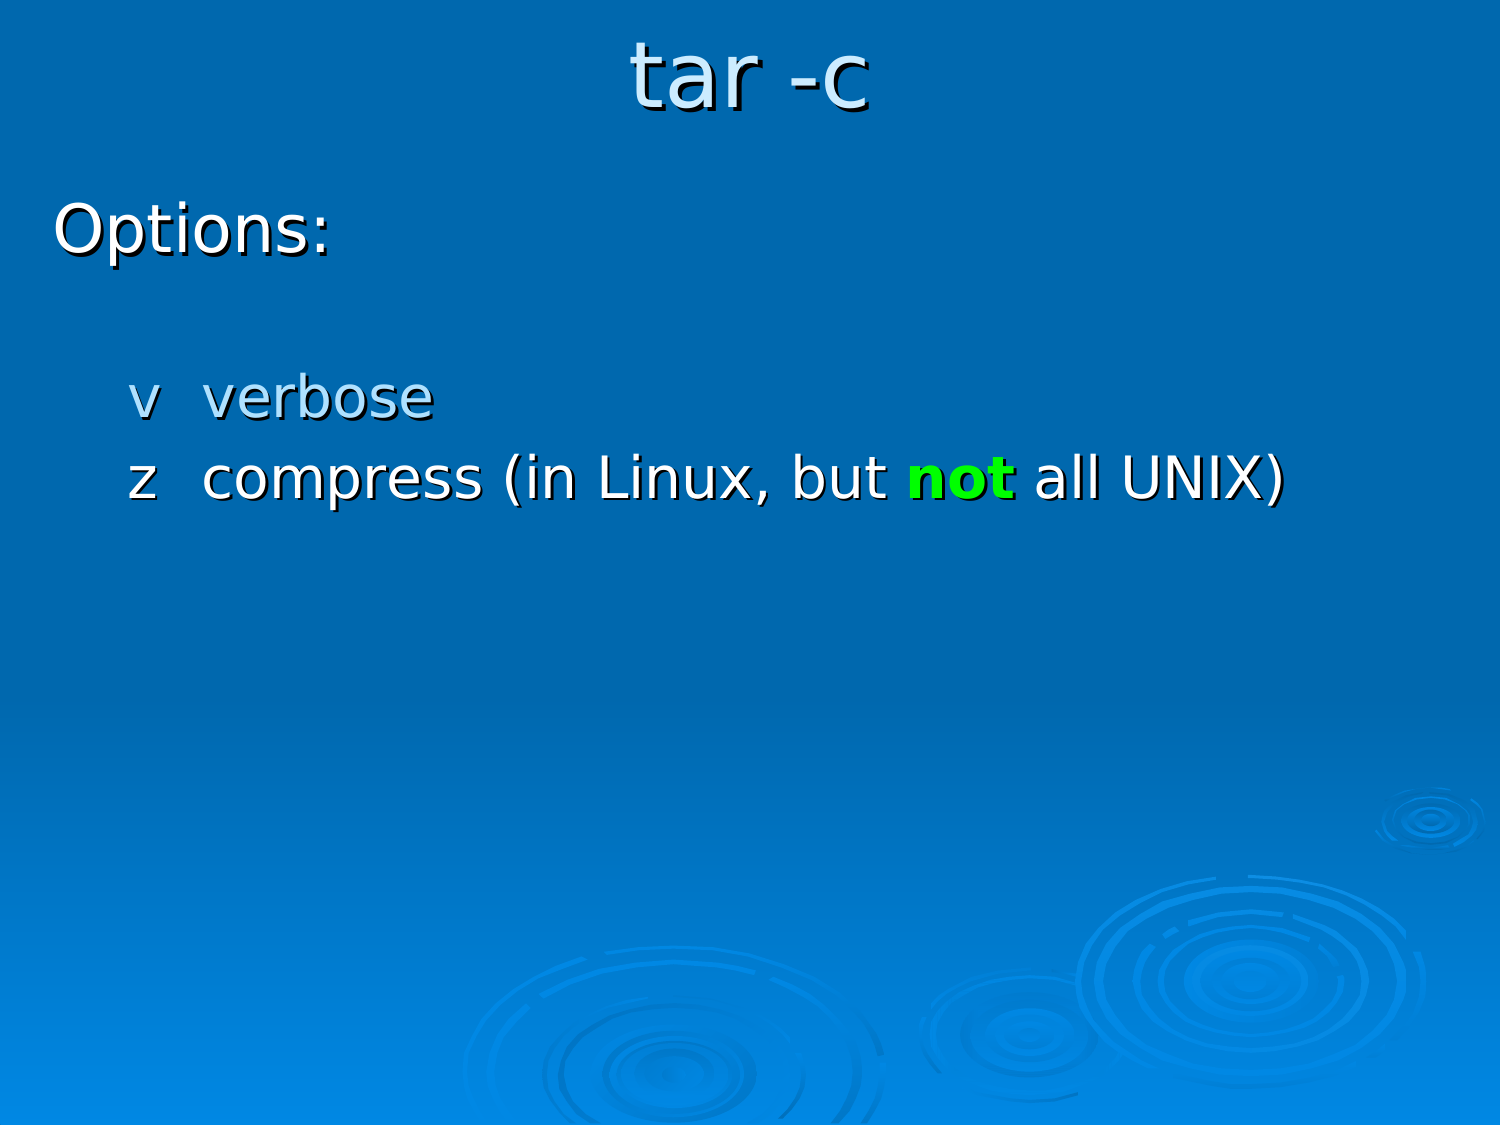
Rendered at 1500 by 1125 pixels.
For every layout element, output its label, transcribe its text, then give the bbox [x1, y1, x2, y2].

list Options: v verbose z compress (in Linux, but not all UNIX) [37, 187, 1463, 1076]
title tar -c [75, 16, 1426, 139]
